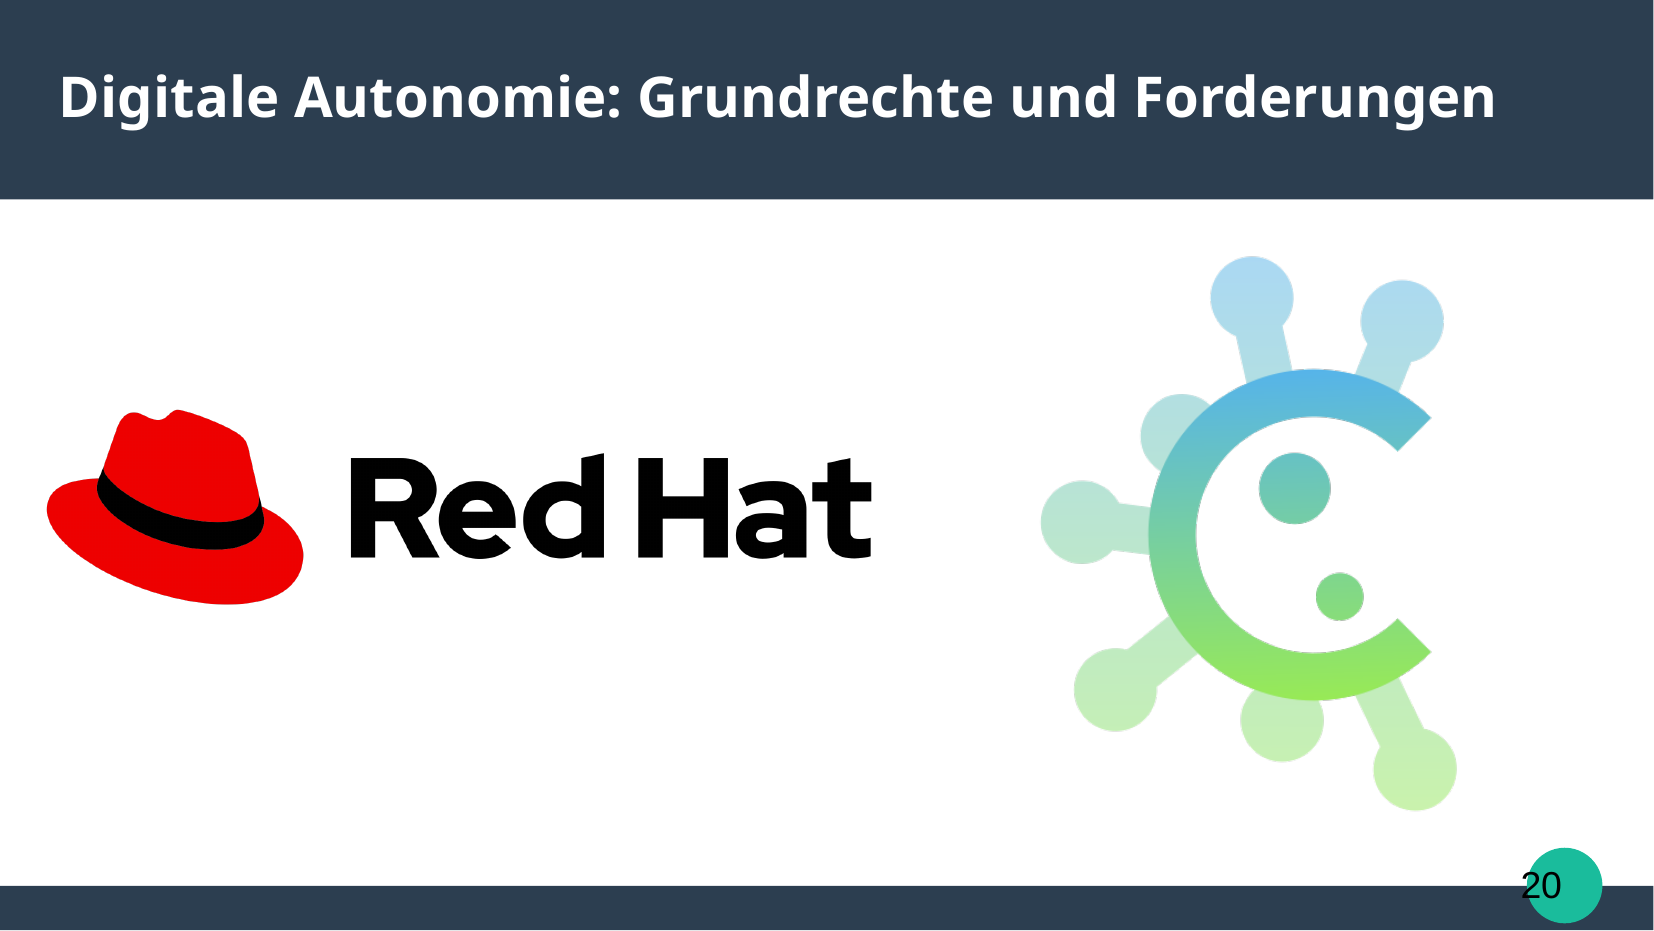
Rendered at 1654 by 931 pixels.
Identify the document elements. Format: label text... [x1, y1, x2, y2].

picture [1030, 251, 1610, 819]
picture [46, 409, 872, 605]
title Digitale Autonomie: Grundrechte und Forderungen [59, 37, 1595, 155]
